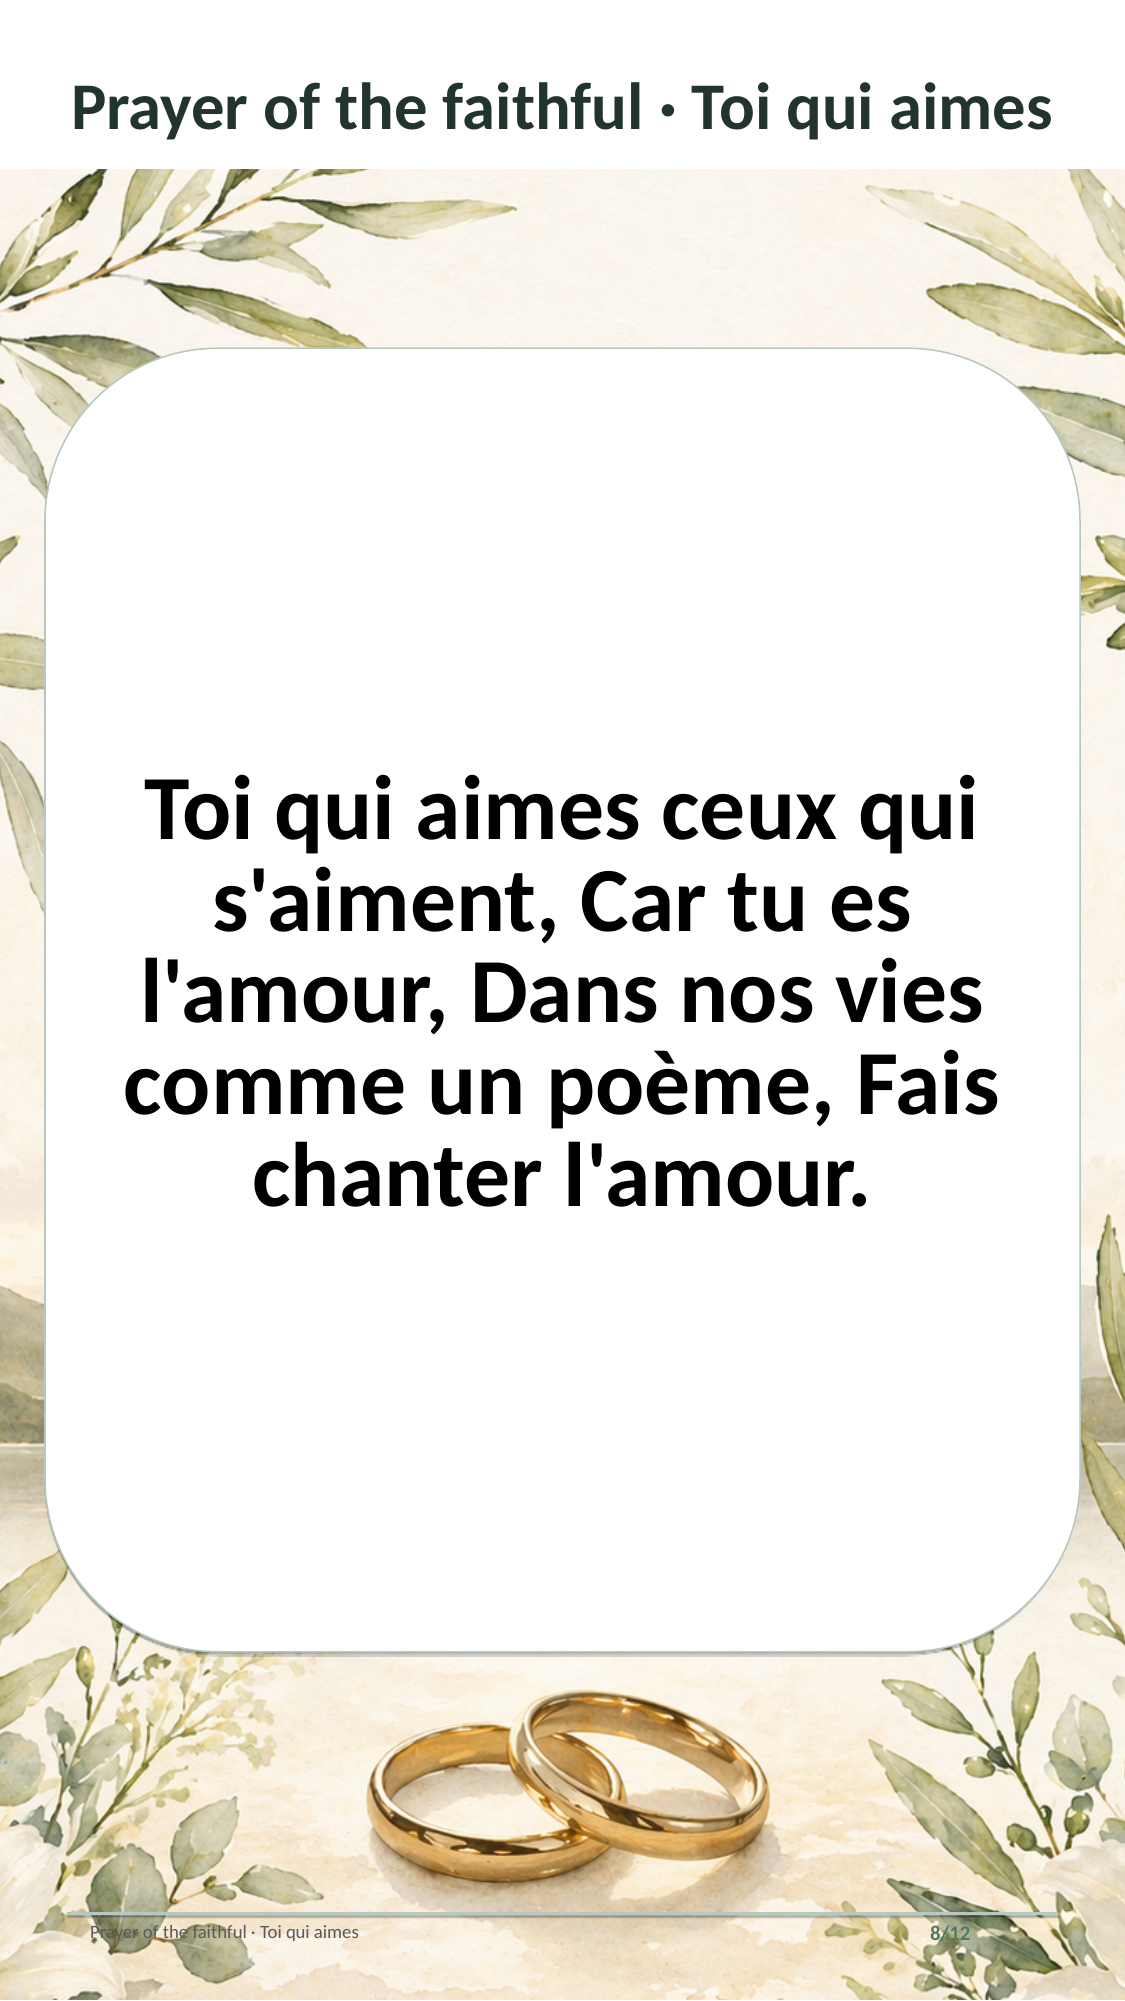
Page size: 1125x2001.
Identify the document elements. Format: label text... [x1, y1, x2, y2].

text_box 8/12 [915, 1916, 1036, 1958]
picture [0, 169, 1125, 2000]
text_box Prayer of the faithful · Toi qui aimes [51, 71, 1074, 170]
text_box Prayer of the faithful · Toi qui aimes [75, 1916, 736, 1955]
text_box Toi qui aimes ceux qui s'aiment, Car tu es l'amour, Dans nos vies comme un poème, Fais chanter l'amour. [45, 348, 1081, 1652]
